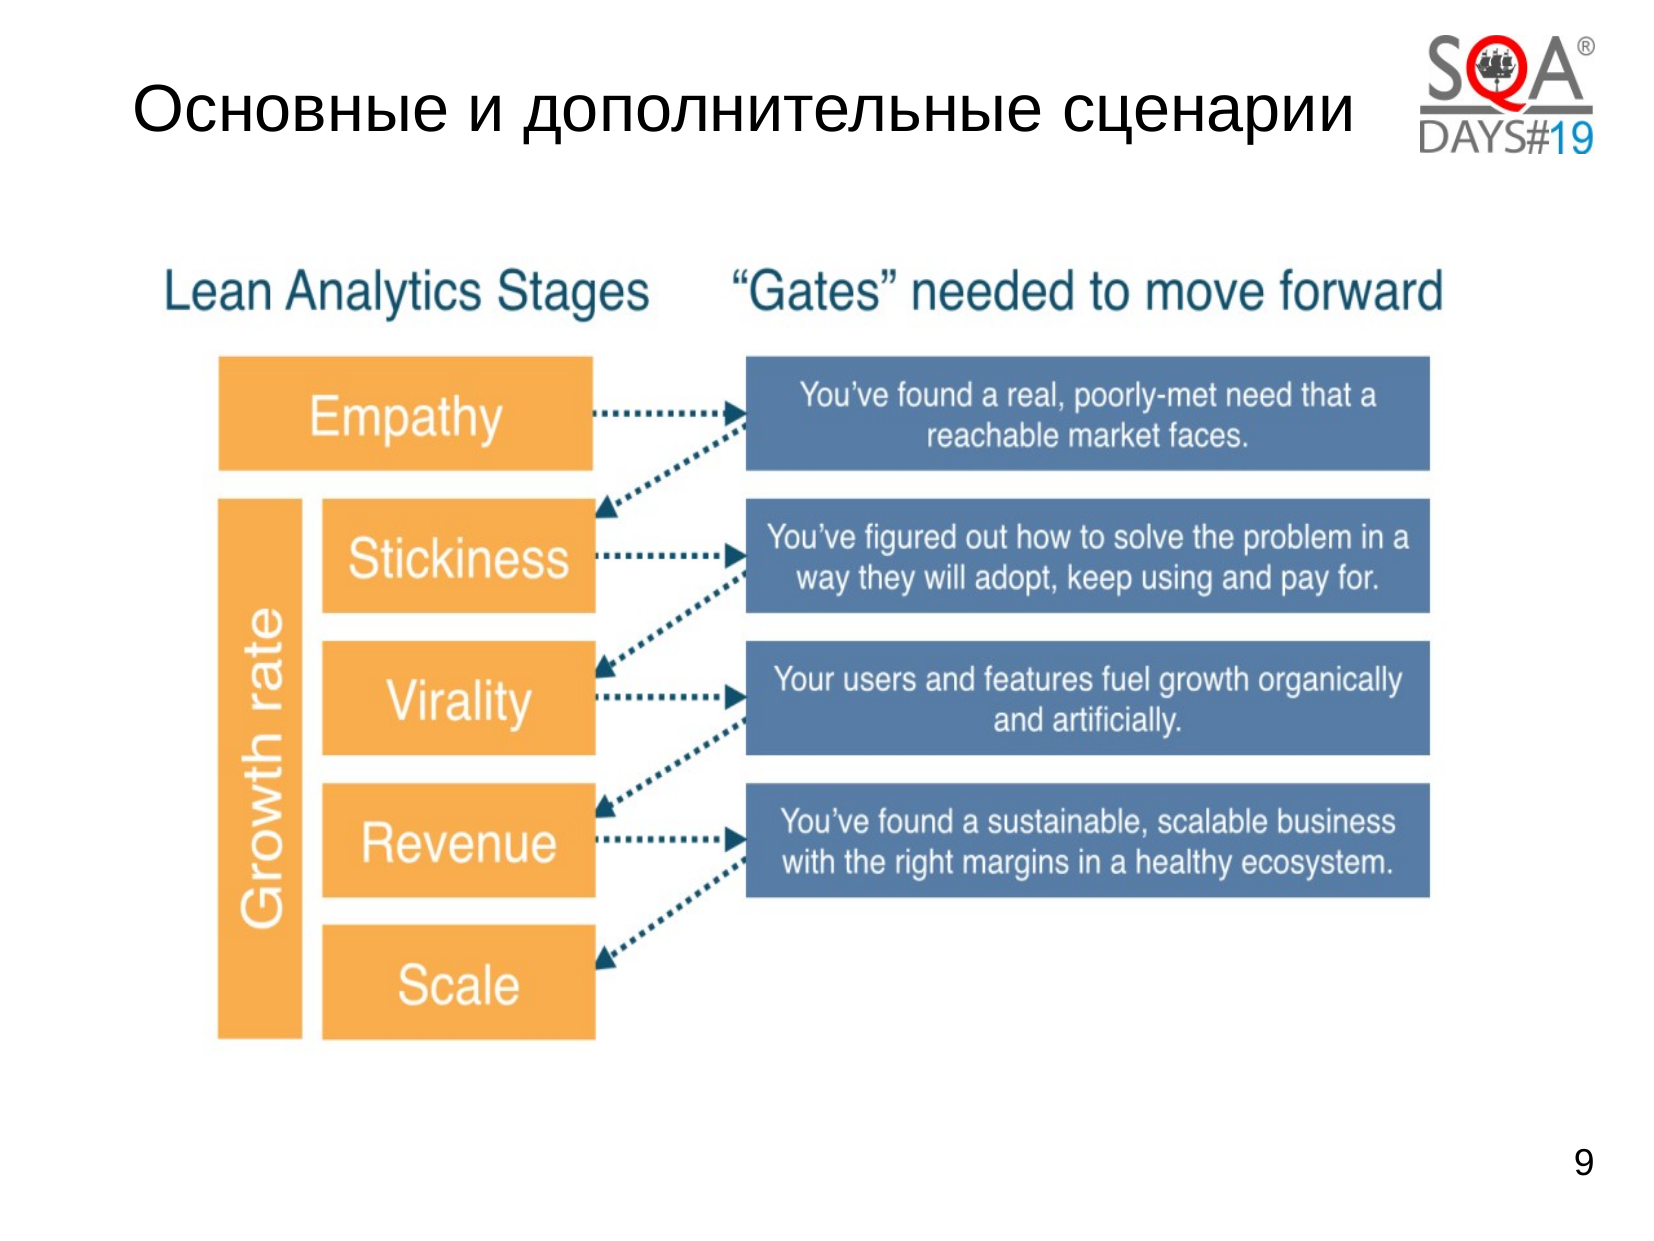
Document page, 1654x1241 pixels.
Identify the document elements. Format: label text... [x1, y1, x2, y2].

picture [1420, 35, 1595, 154]
picture [141, 234, 1465, 1063]
text_box Основные и дополнительные сценарии [118, 63, 1394, 154]
text_box 9 [1559, 1134, 1607, 1192]
